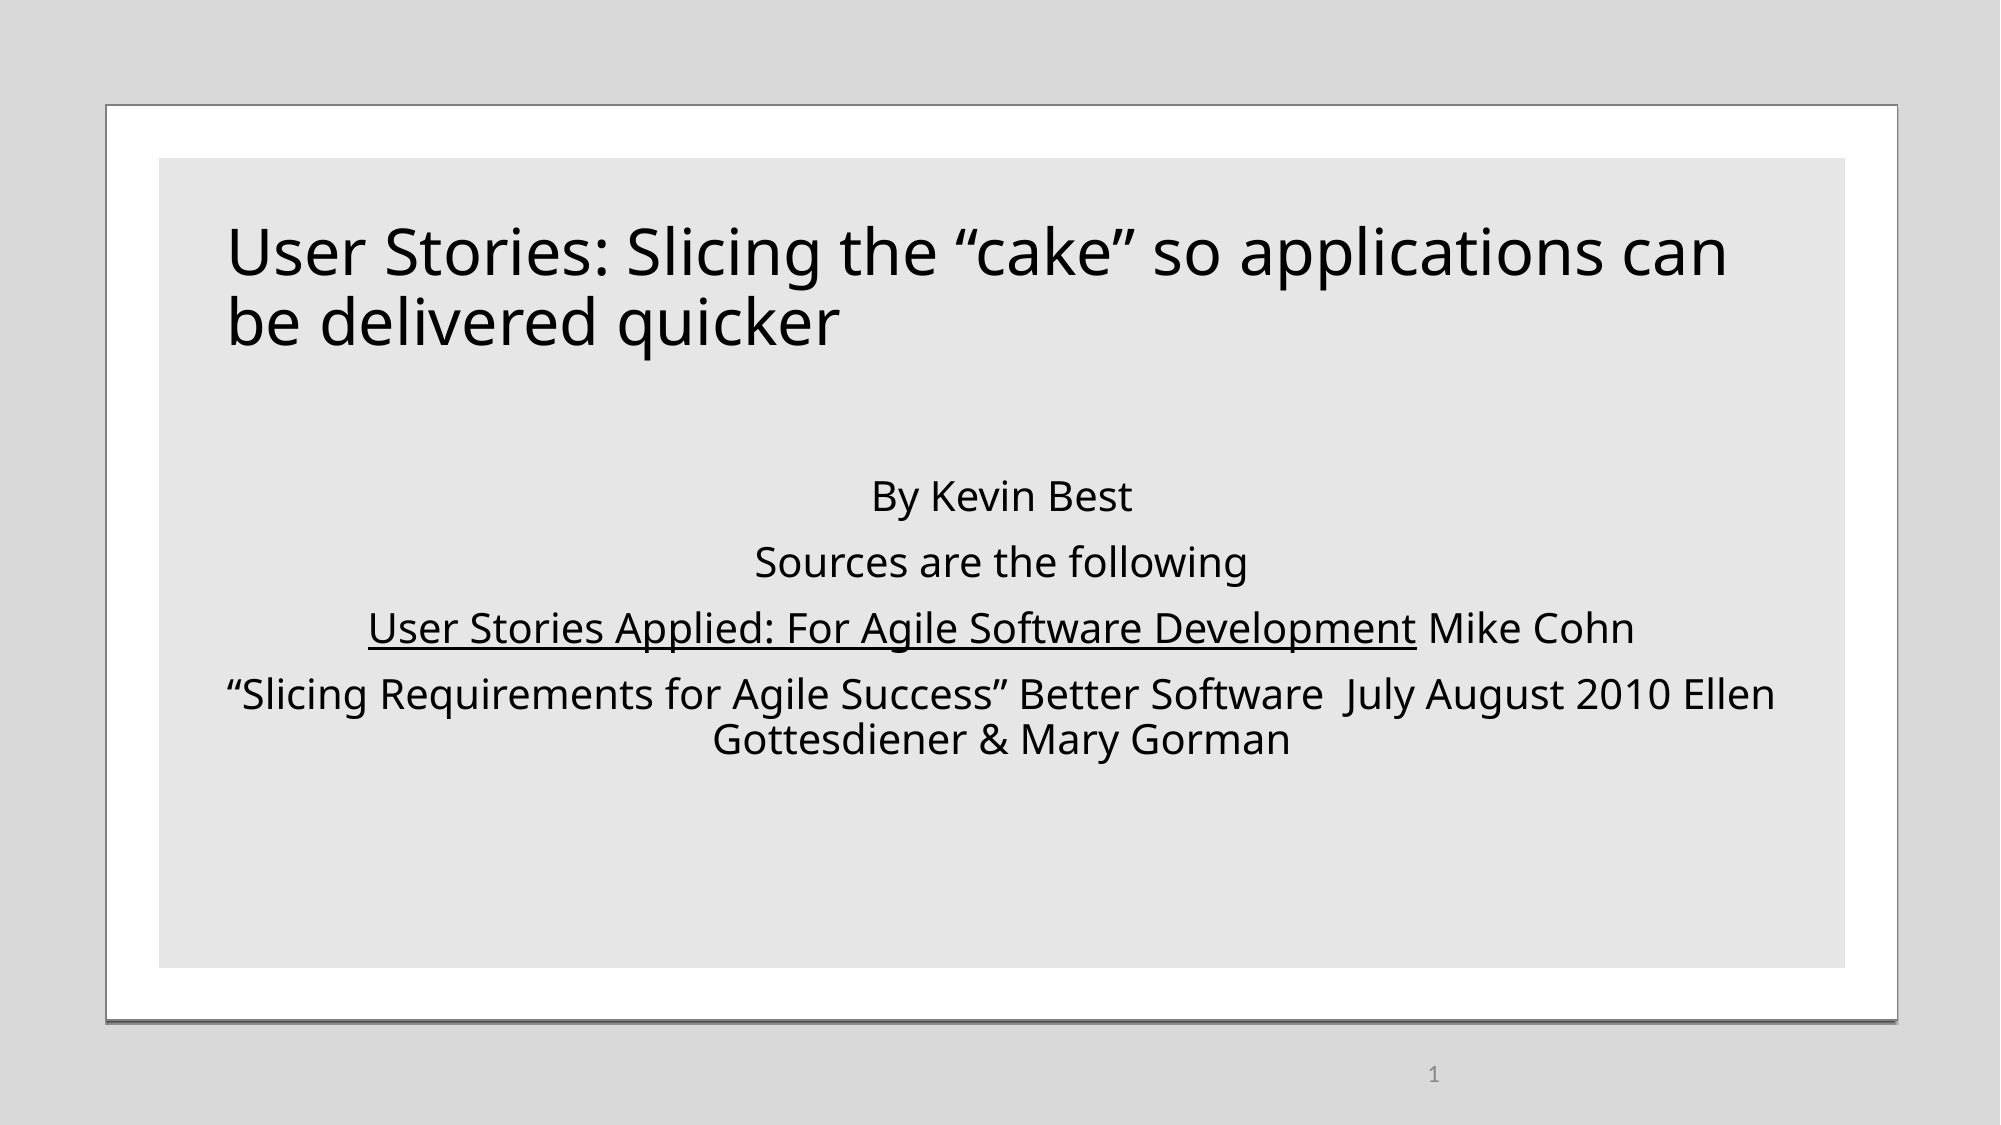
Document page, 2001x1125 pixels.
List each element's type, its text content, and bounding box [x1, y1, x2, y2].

title User Stories: Slicing the “cake” so applications can be delivered quicker [211, 210, 1793, 446]
text_box 1 [1412, 1042, 1863, 1103]
text_box [0, 0, 2000, 1125]
subtitle By Kevin Best Sources are the following User Stories Applied: For Agile Software Development Mike Cohn “Slicing Requirements for Agile Success” Better Software July August 2010 Ellen Gottesdiener & Mary Gorman [211, 468, 1793, 914]
